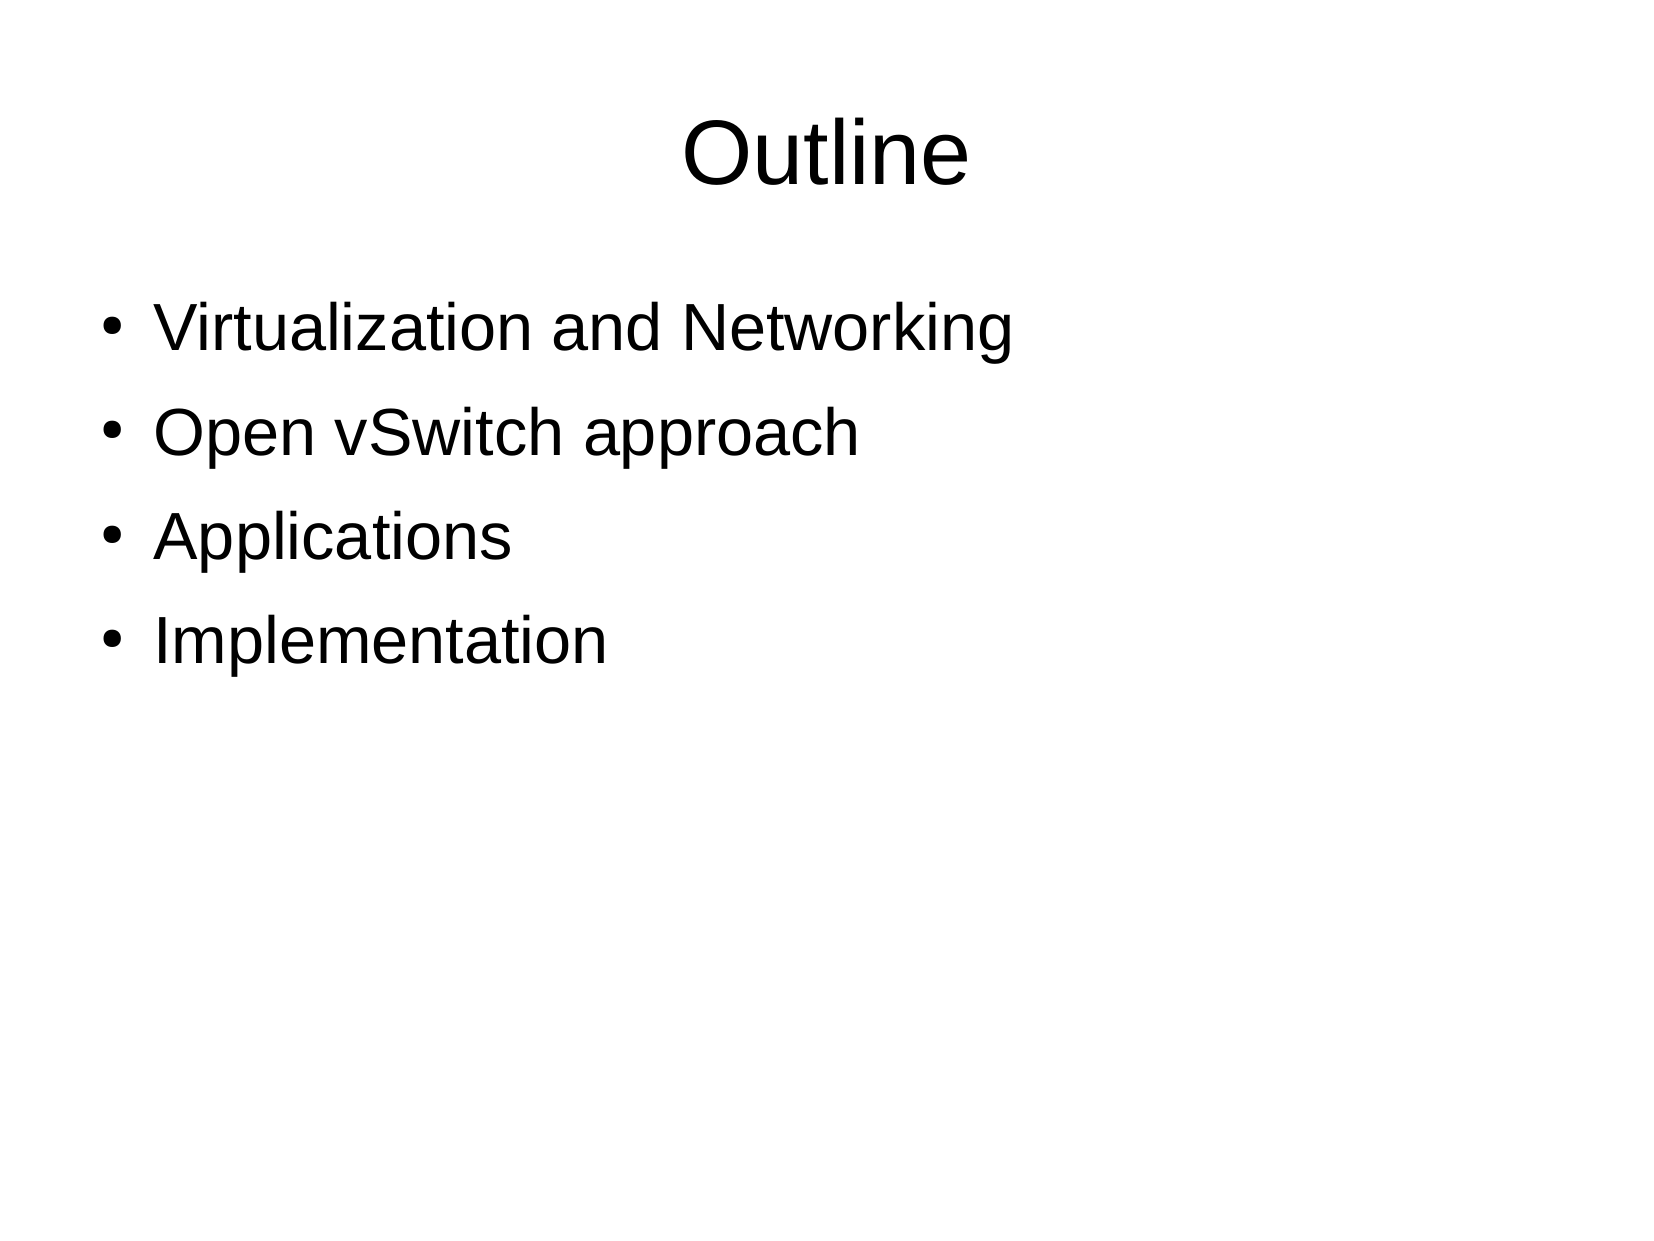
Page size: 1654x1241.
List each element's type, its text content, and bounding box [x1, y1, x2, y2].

list Virtualization and Networking Open vSwitch approach Applications Implementation [82, 290, 1571, 1109]
title Outline [82, 49, 1571, 257]
